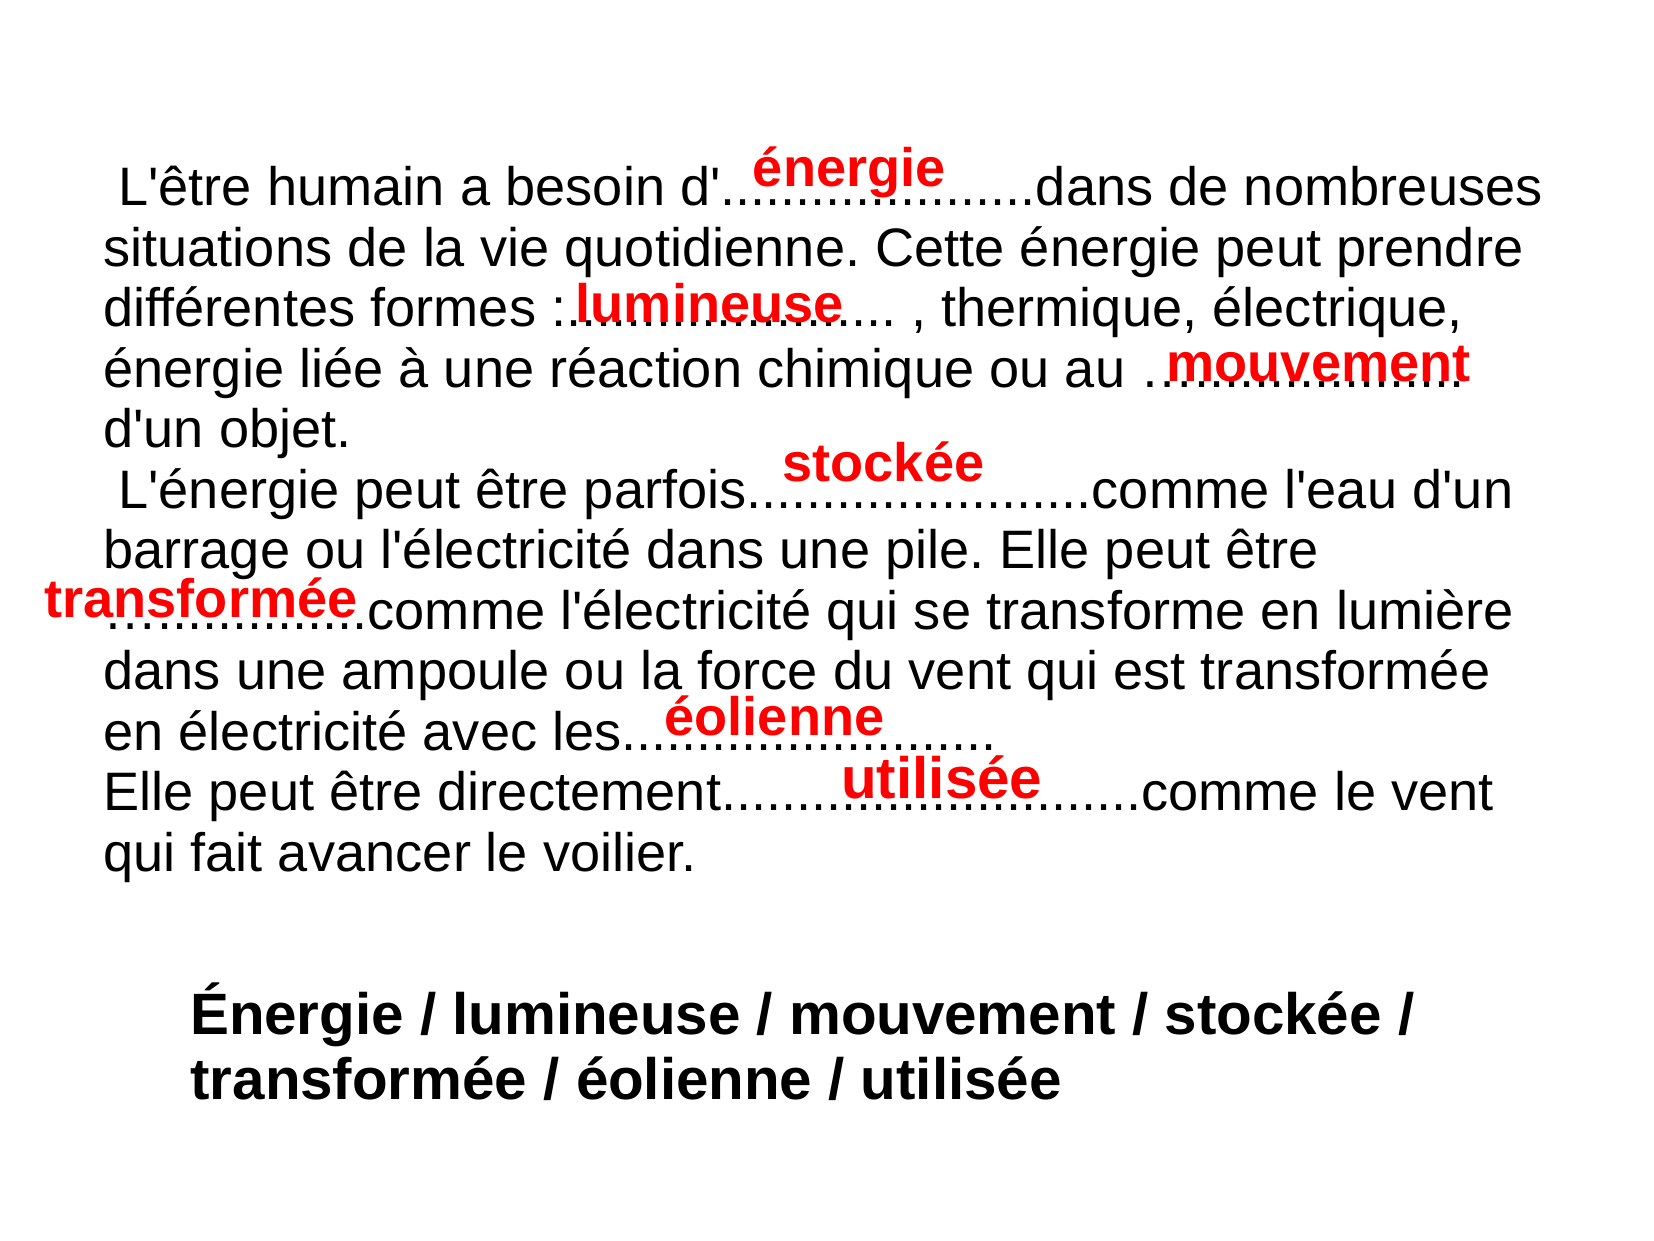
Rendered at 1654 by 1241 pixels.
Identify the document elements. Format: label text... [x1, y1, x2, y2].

text_box mouvement [1151, 324, 1506, 402]
text_box stockée [767, 425, 1241, 502]
text_box Énergie / lumineuse / mouvement / stockée / transformée / éolienne / utilisée [175, 974, 1447, 1123]
text_box énergie [738, 129, 1329, 207]
text_box utilisée [826, 738, 1123, 820]
text_box transformée [29, 561, 384, 650]
text_box éolienne [649, 679, 1063, 756]
text_box lumineuse [561, 265, 886, 343]
text_box L'être humain a besoin d'.....................dans de nombreuses situations de la vie quotidienne. Cette énergie peut prendre différentes formes :...................... , thermique, électrique, énergie liée à une réaction chimique ou au ….................. d'un objet. L'énergie peut être parfois.......................comme l'eau d'un barrage ou l'électricité dans une pile. Elle peut être …..............comme l'électricité qui se transforme en lumière dans une ampoule ou la force du vent qui est transformée en électricité avec les......................... Elle peut être directement............................comme le vent qui fait avancer le voilier. [88, 88, 1565, 892]
